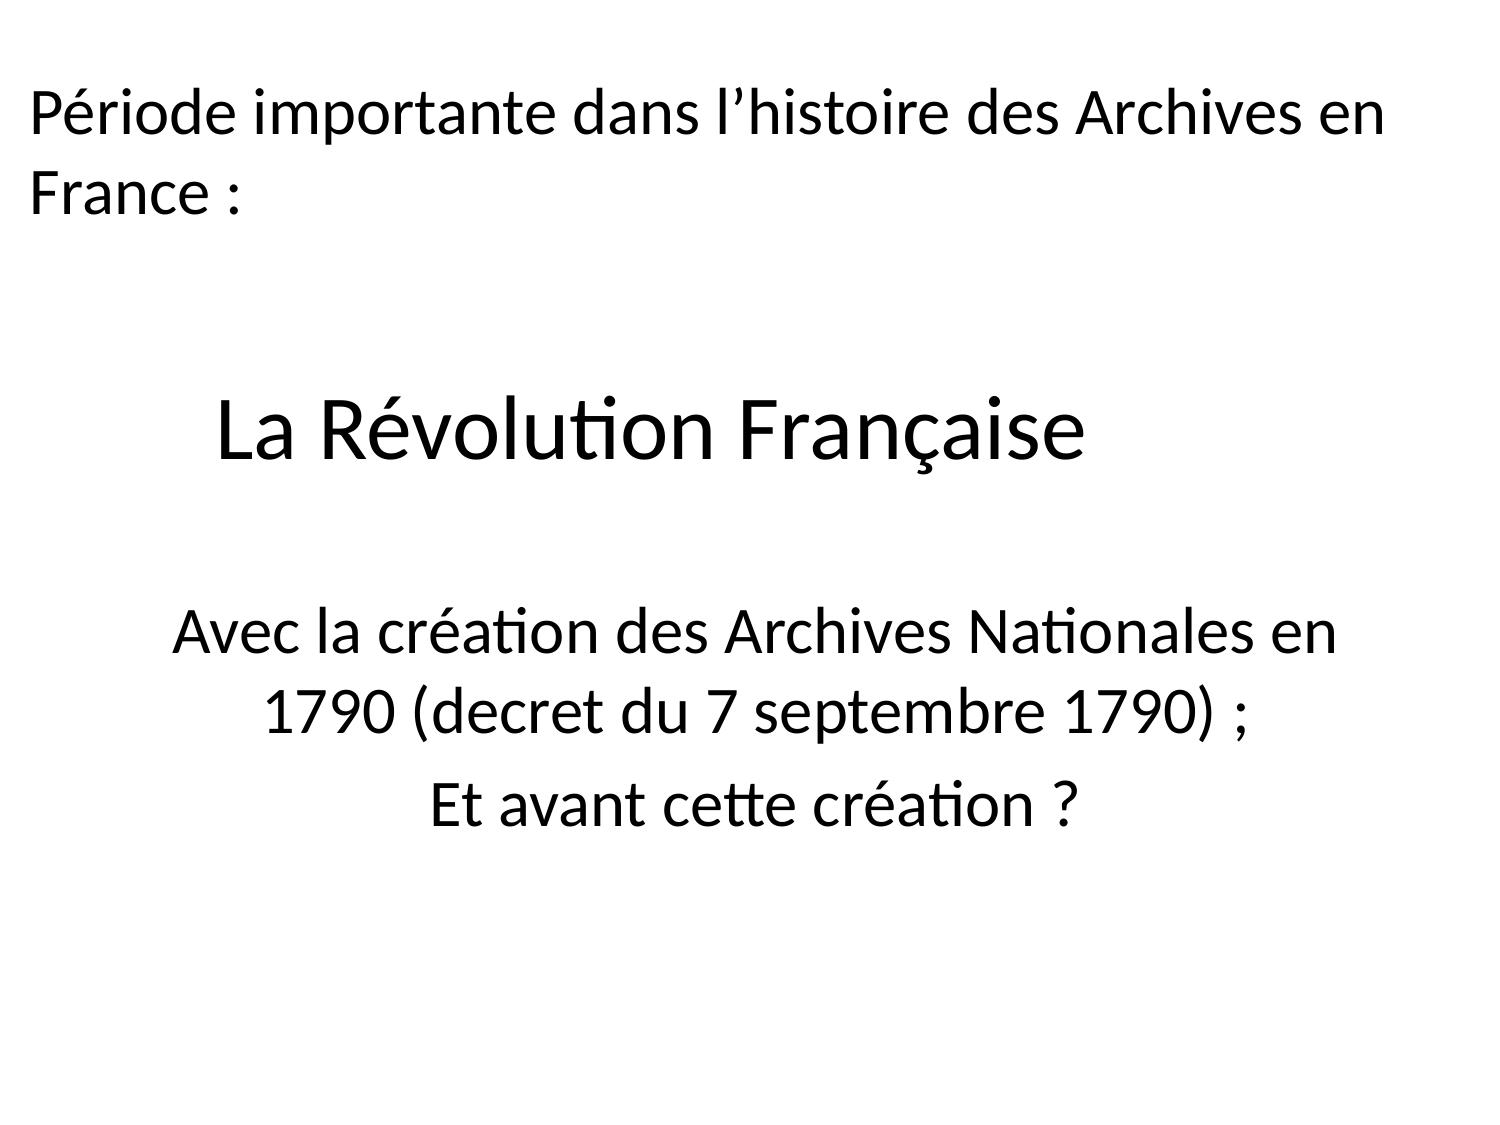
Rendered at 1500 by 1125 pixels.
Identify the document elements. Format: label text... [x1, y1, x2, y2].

subtitle Avec la création des Archives Nationales en 1790 (decret du 7 septembre 1790) ; Et avant cette création ? [147, 503, 1364, 964]
title Période importante dans l’histoire des Archives en France : La Révolution Française [29, 90, 1476, 456]
